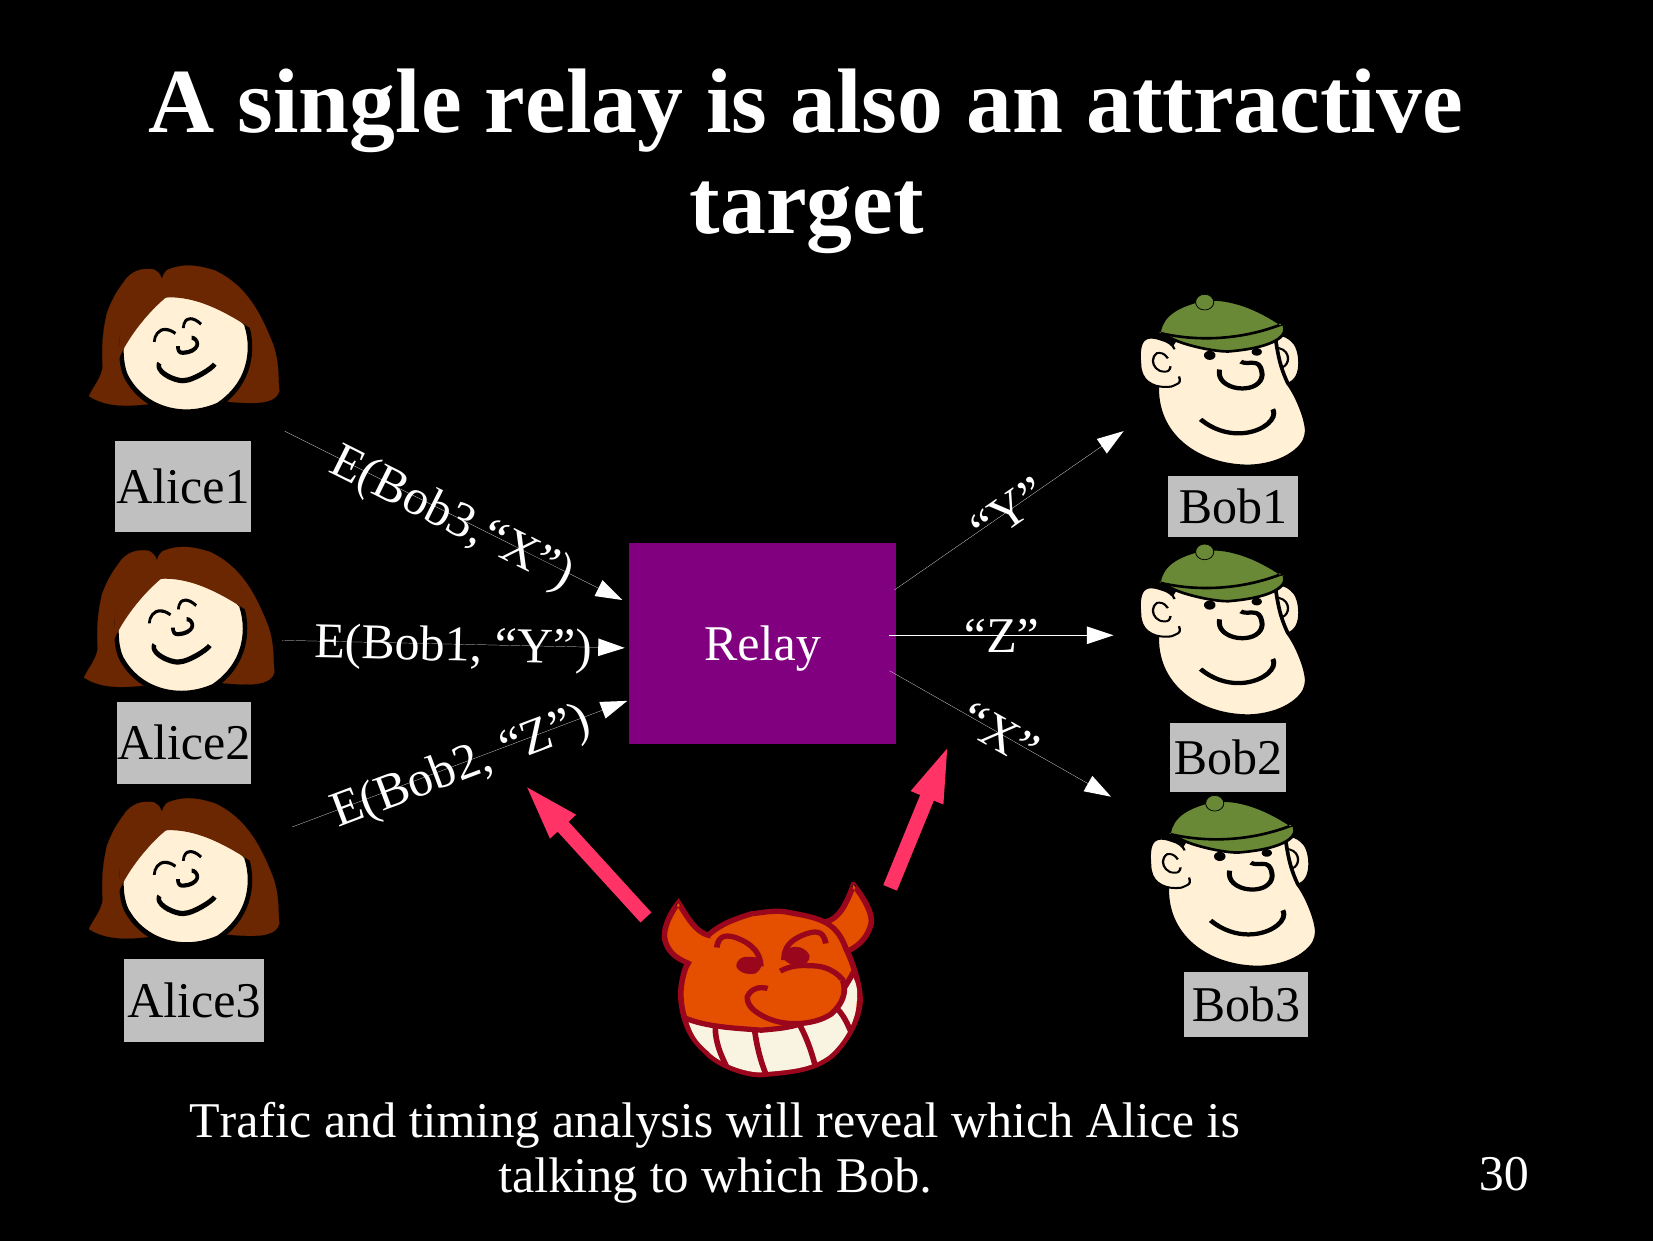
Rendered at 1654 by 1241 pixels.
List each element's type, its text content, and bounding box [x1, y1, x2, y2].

text_box Trafic and timing analysis will reveal which Alice is talking to which Bob. [140, 1092, 1290, 1221]
picture [1137, 541, 1309, 718]
text_box Bob3 [1183, 971, 1309, 1038]
text_box Alice2 [116, 701, 252, 785]
text_box Bob1 [1167, 475, 1299, 538]
picture [1137, 291, 1309, 468]
text_box Bob2 [1169, 722, 1287, 792]
picture [83, 546, 275, 696]
picture [661, 882, 875, 1078]
text_box Alice1 [114, 440, 252, 533]
picture [1147, 792, 1319, 969]
picture [88, 265, 280, 415]
picture [88, 797, 280, 948]
text_box Relay [628, 542, 897, 745]
title A single relay is also an attractive target [101, 50, 1513, 254]
text_box Alice3 [123, 958, 265, 1043]
